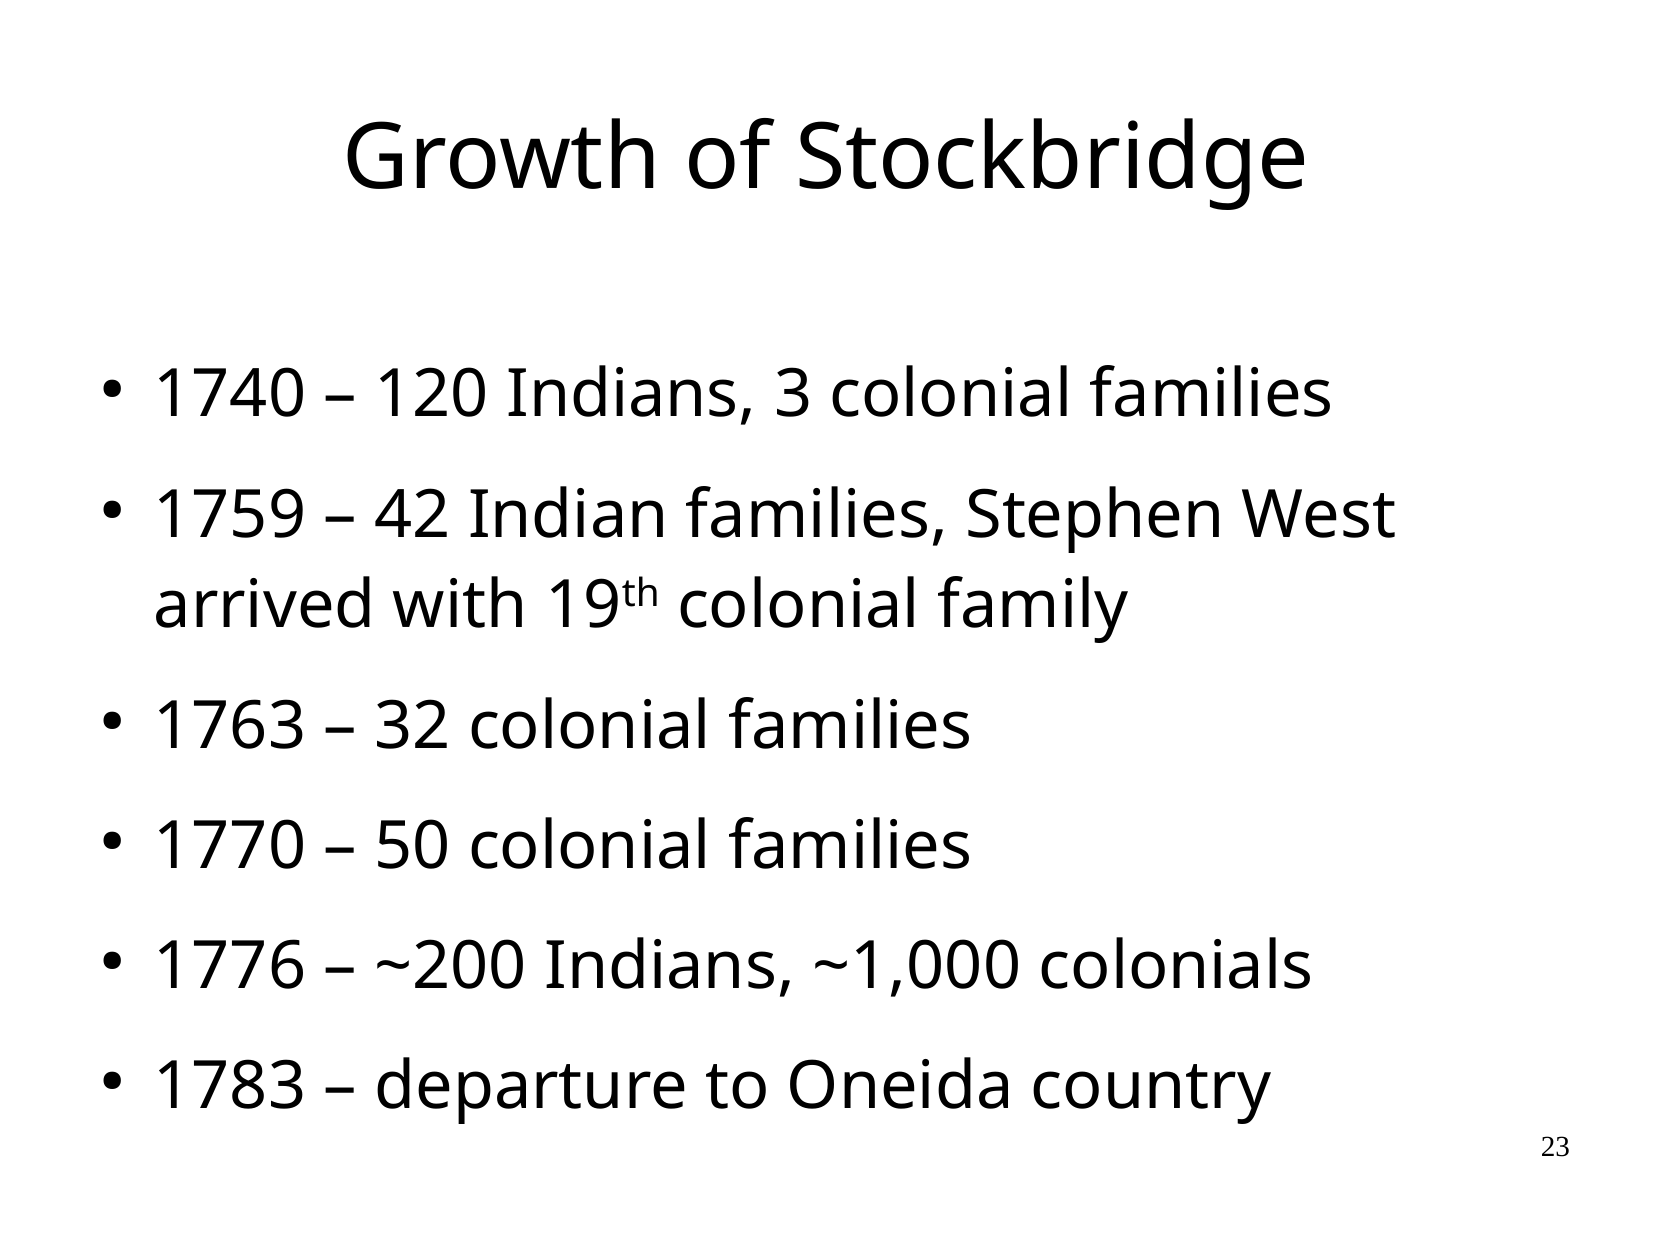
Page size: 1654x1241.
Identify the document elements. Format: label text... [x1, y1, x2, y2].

title Growth of Stockbridge [82, 49, 1571, 225]
list 1740 – 120 Indians, 3 colonial families 1759 – 42 Indian families, Stephen West arrived with 19th colonial family 1763 – 32 colonial families 1770 – 50 colonial families 1776 – ~200 Indians, ~1,000 colonials 1783 – departure to Oneida country [82, 225, 1571, 1051]
